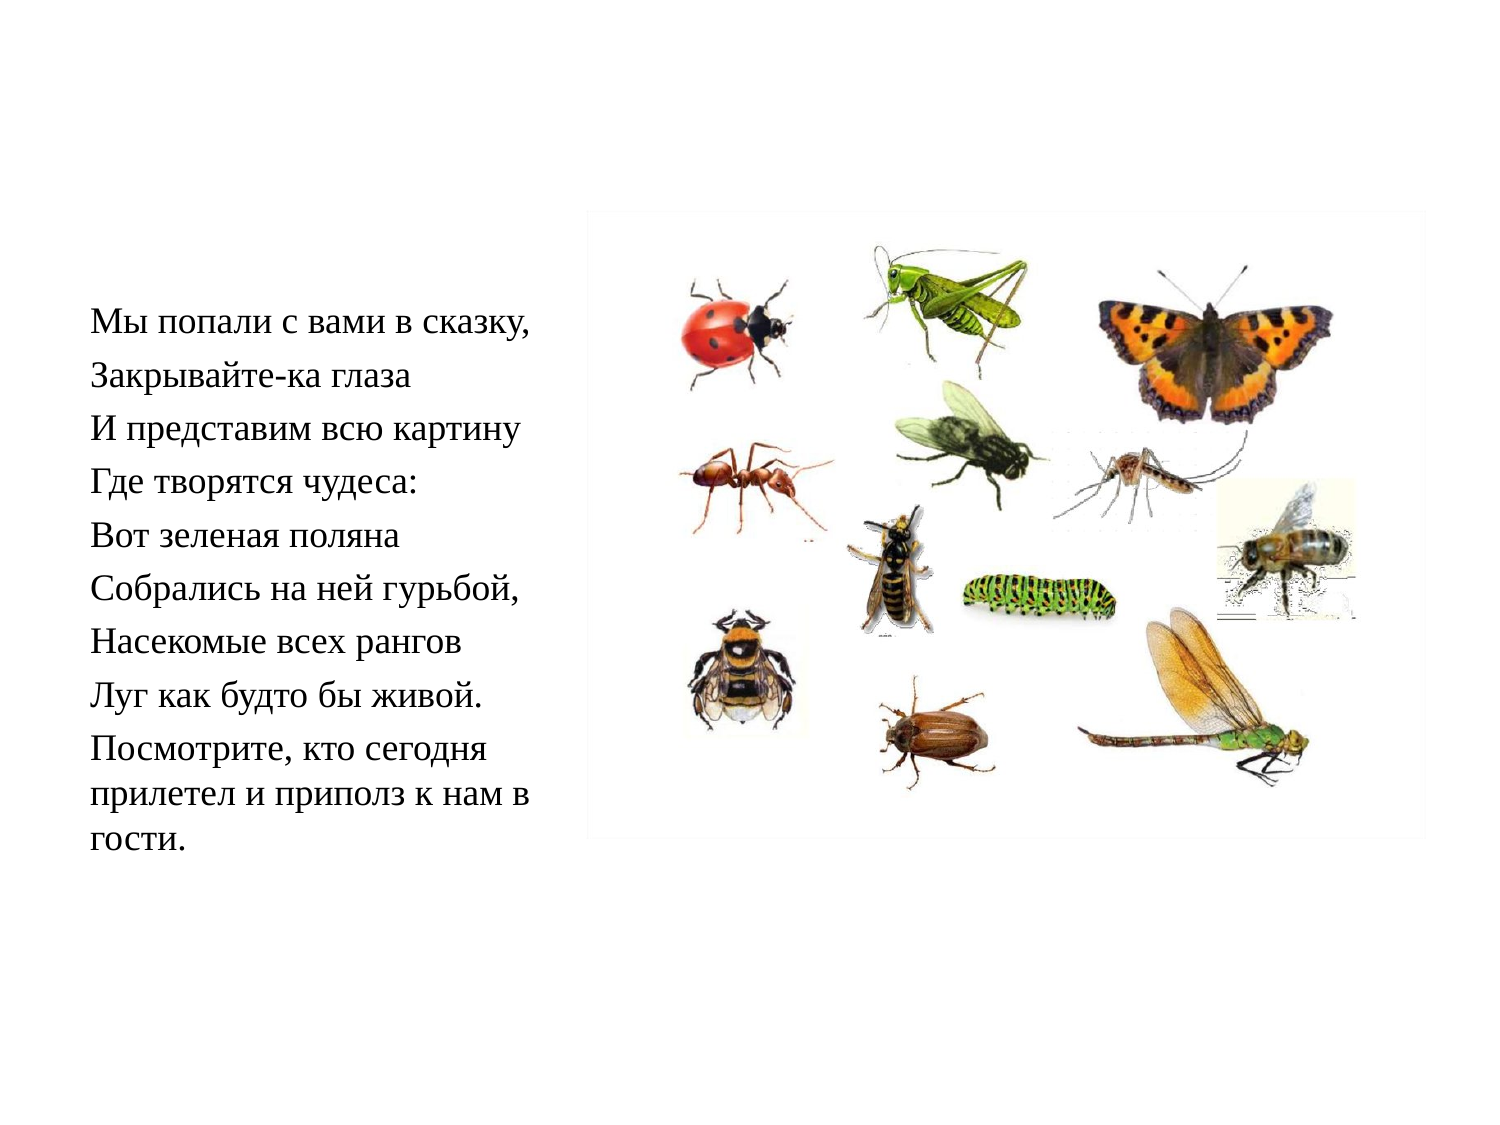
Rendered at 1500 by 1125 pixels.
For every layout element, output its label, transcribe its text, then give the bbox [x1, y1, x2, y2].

list Мы попали с вами в сказку, Закрывайте-ка глаза И представим всю картину Где творятся чудеса: Вот зеленая поляна Собрались на ней гурьбой, Насекомые всех рангов Луг как будто бы живой. Посмотрите, кто сегодня прилетел и приполз к нам в гости. [75, 235, 569, 1005]
picture [586, 210, 1426, 839]
